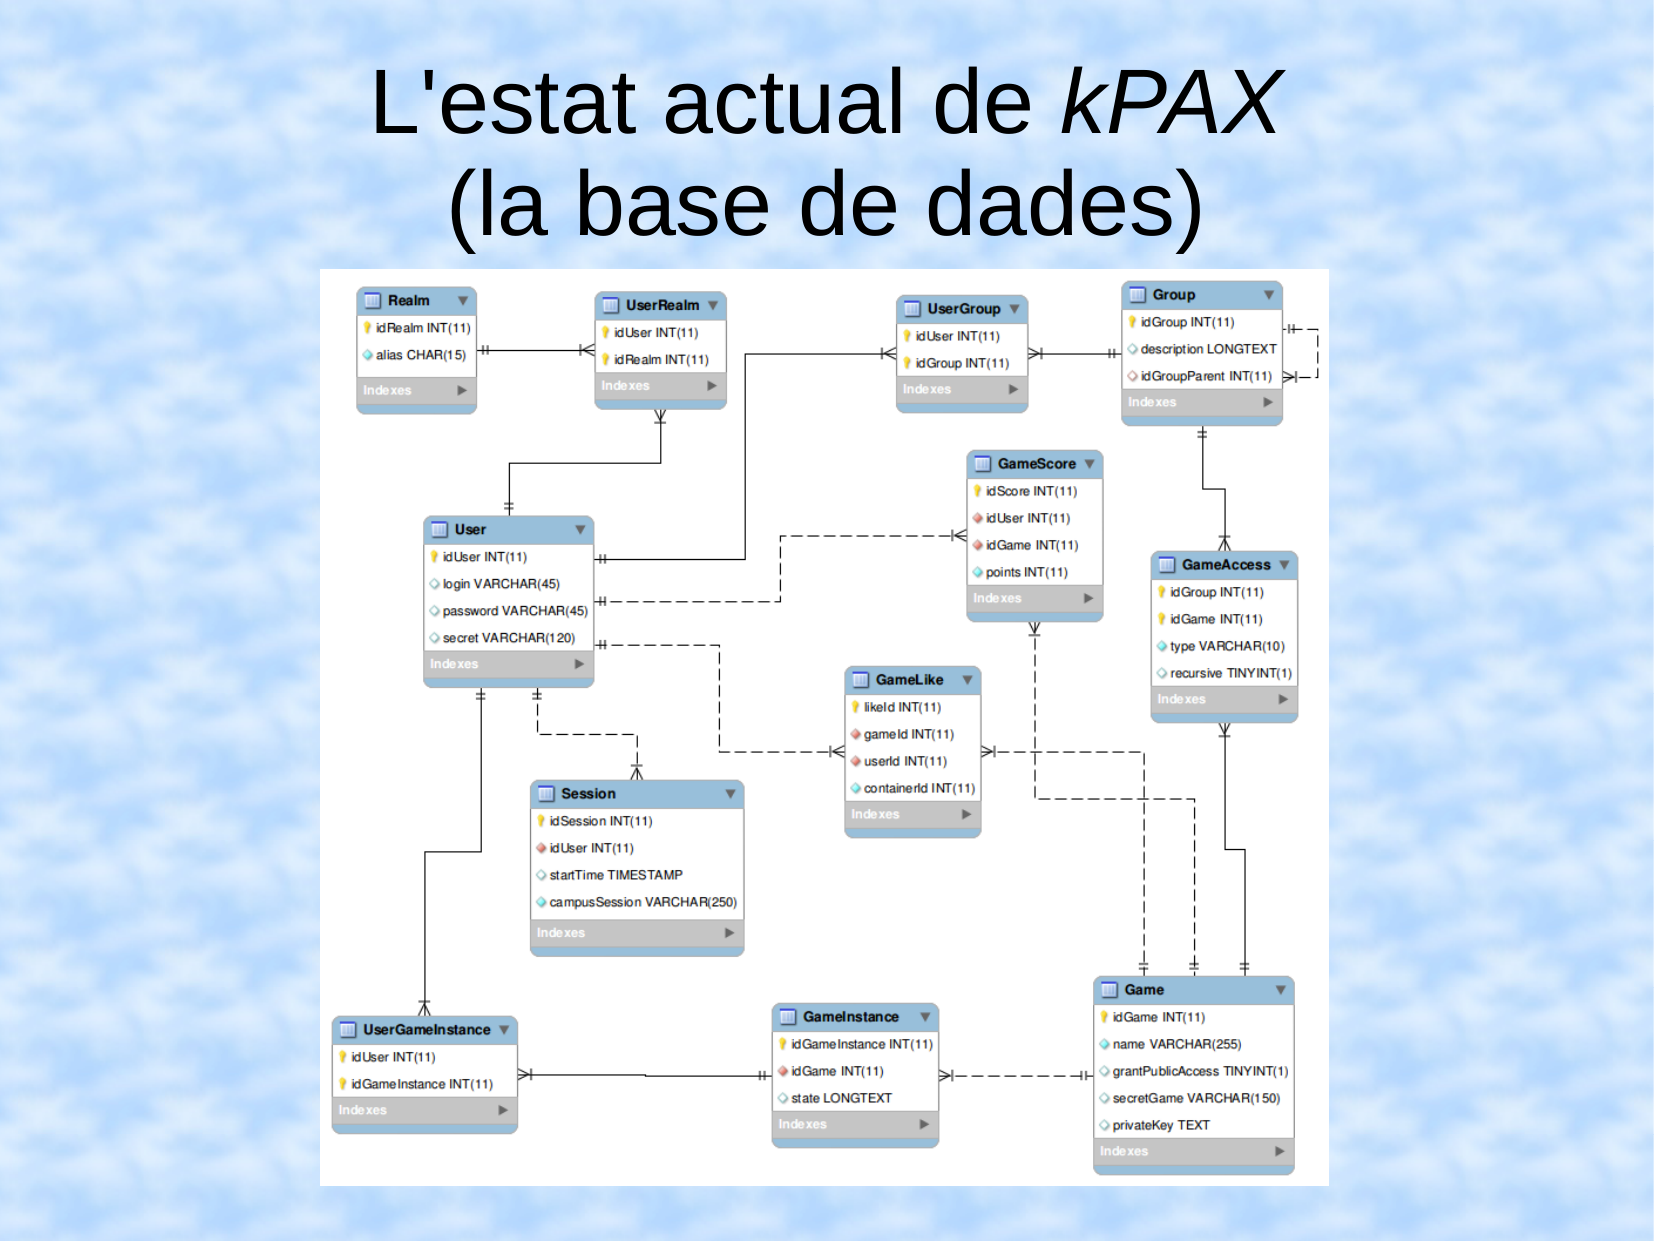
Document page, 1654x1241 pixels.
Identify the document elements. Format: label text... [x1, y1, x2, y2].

picture [0, 0, 1654, 1241]
title L'estat actual de kPAX (la base de dades) [82, 49, 1571, 257]
